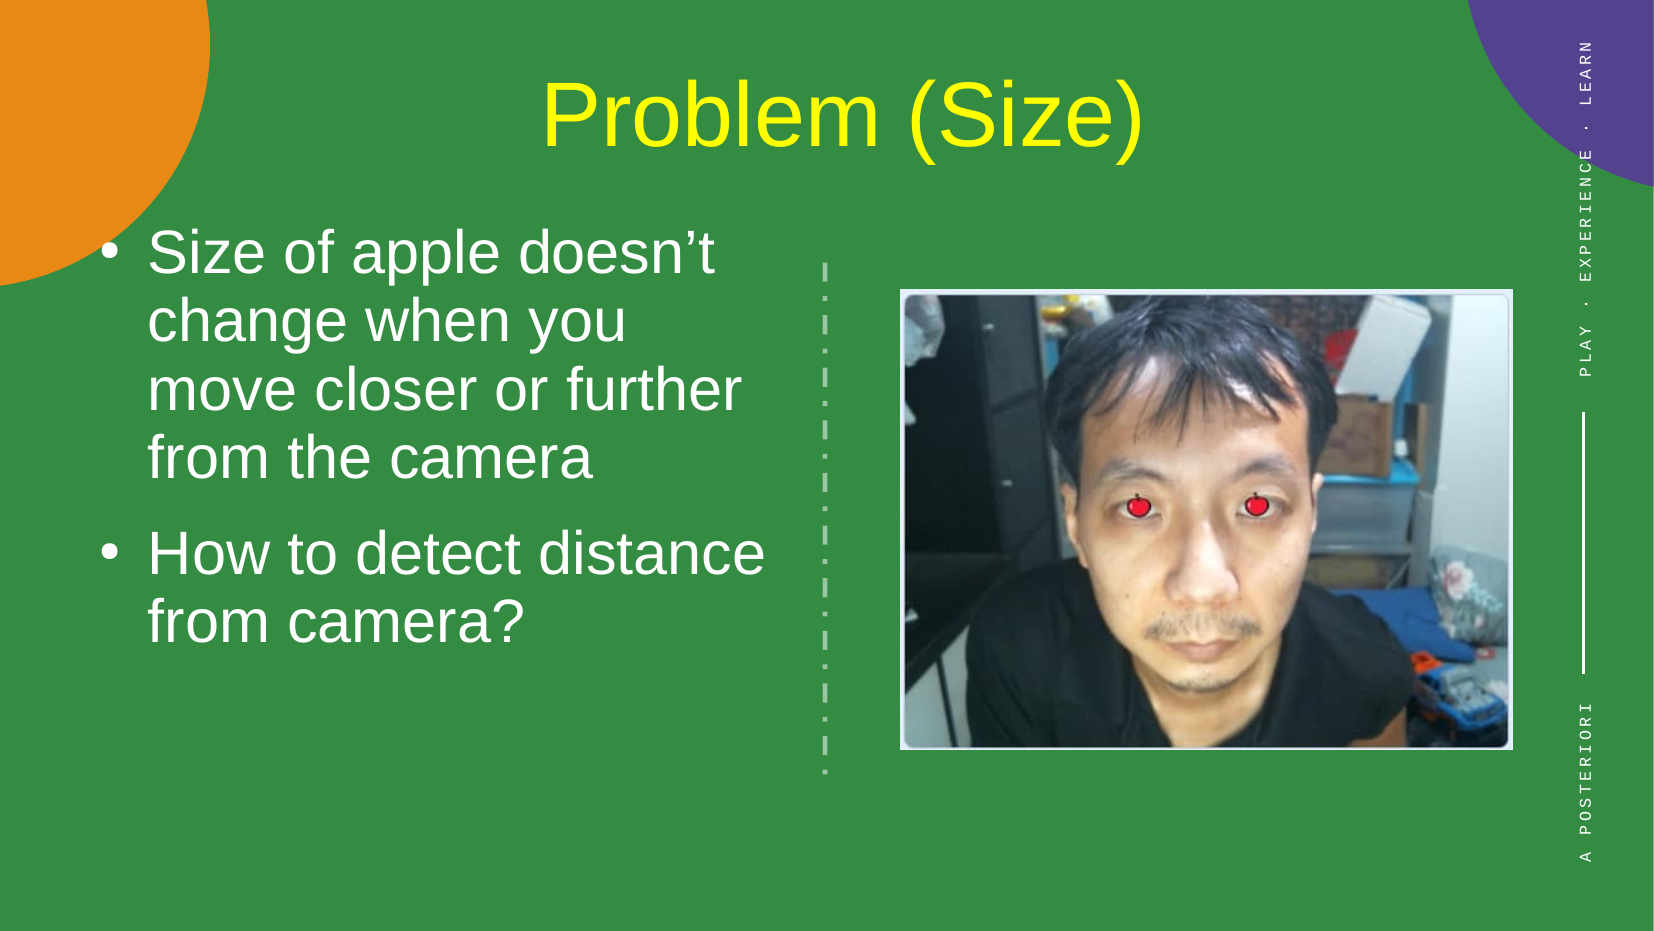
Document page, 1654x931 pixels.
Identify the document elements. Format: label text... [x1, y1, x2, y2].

picture [900, 289, 1513, 751]
list Size of apple doesn’t change when you move closer or further from the camera How to detect distance from camera? [82, 217, 788, 758]
title Problem (Size) [187, 37, 1501, 193]
